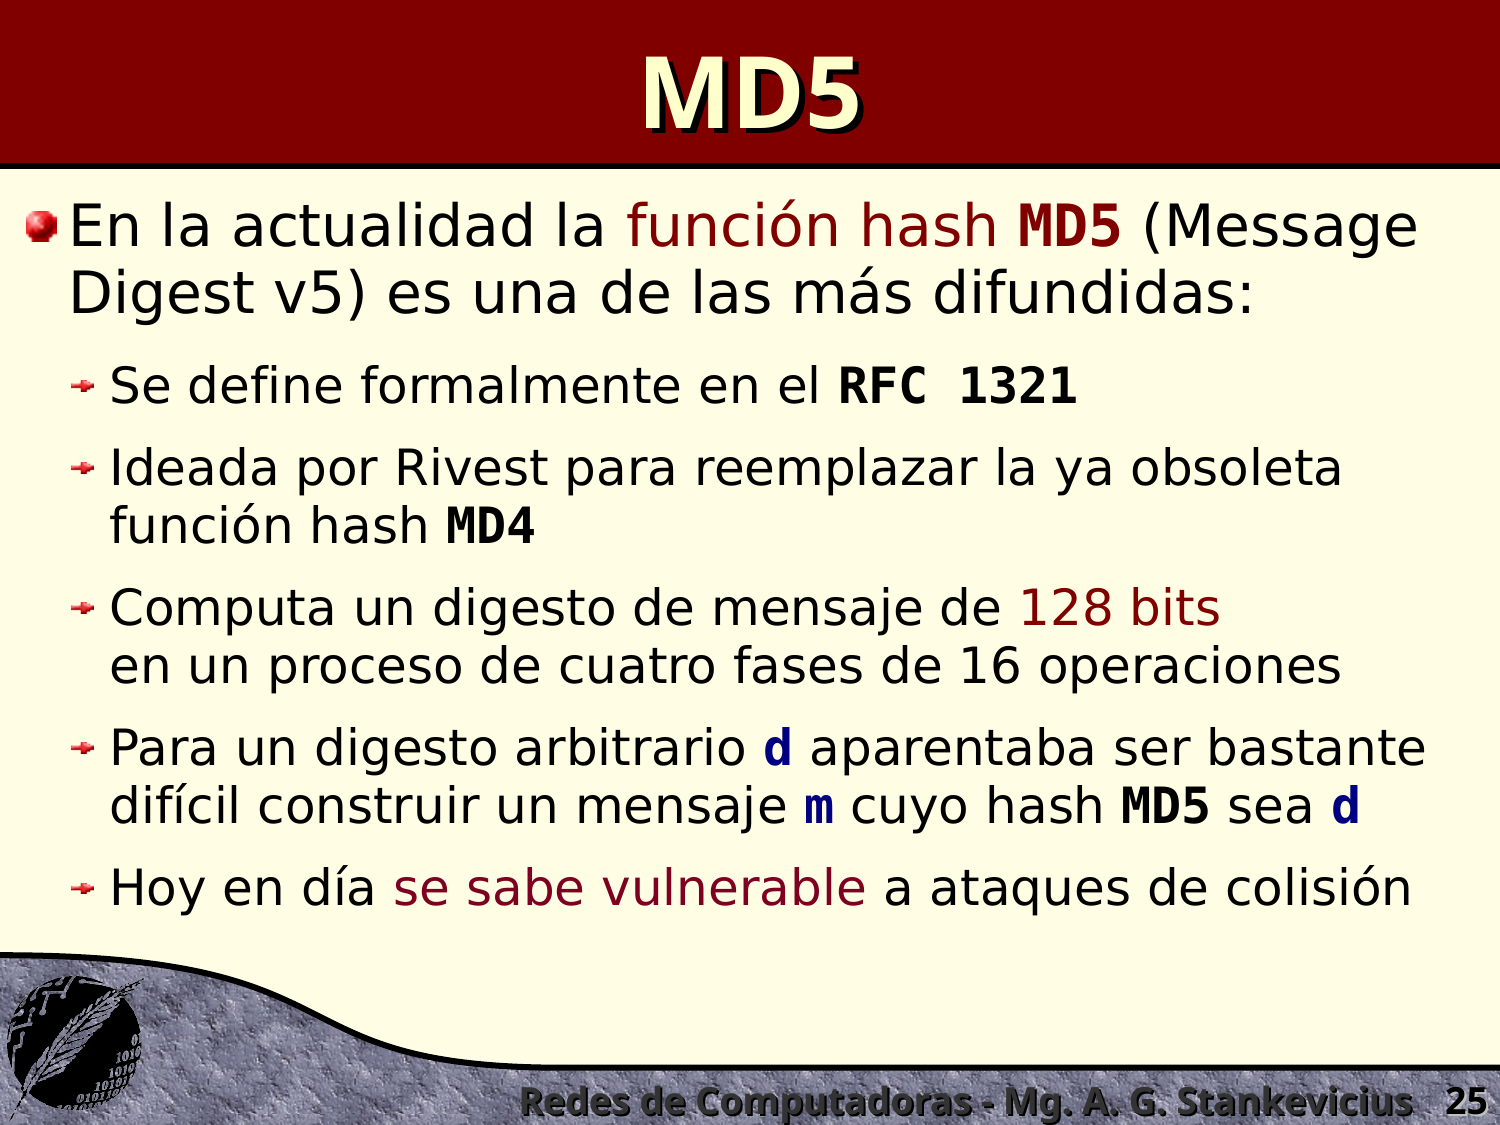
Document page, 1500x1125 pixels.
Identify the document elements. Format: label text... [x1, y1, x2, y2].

picture [0, 959, 1500, 1125]
title MD5 [15, 5, 1485, 160]
picture [1047, 1100, 1054, 1110]
picture [790, 1100, 795, 1110]
list En la actualidad la función hash MD5 (Message Digest v5) es una de las más difundidas: Se define formalmente en el RFC 1321 Ideada por Rivest para reemplazar la ya obsoleta función hash MD4 Computa un digesto de mensaje de 128 bits en un proceso de cuatro fases de 16 operaciones Para un digesto arbitrario d aparentaba ser bastante difícil construir un mensaje m cuyo hash MD5 sea d Hoy en día se sabe vulnerable a ataques de colisión [11, 192, 1486, 927]
